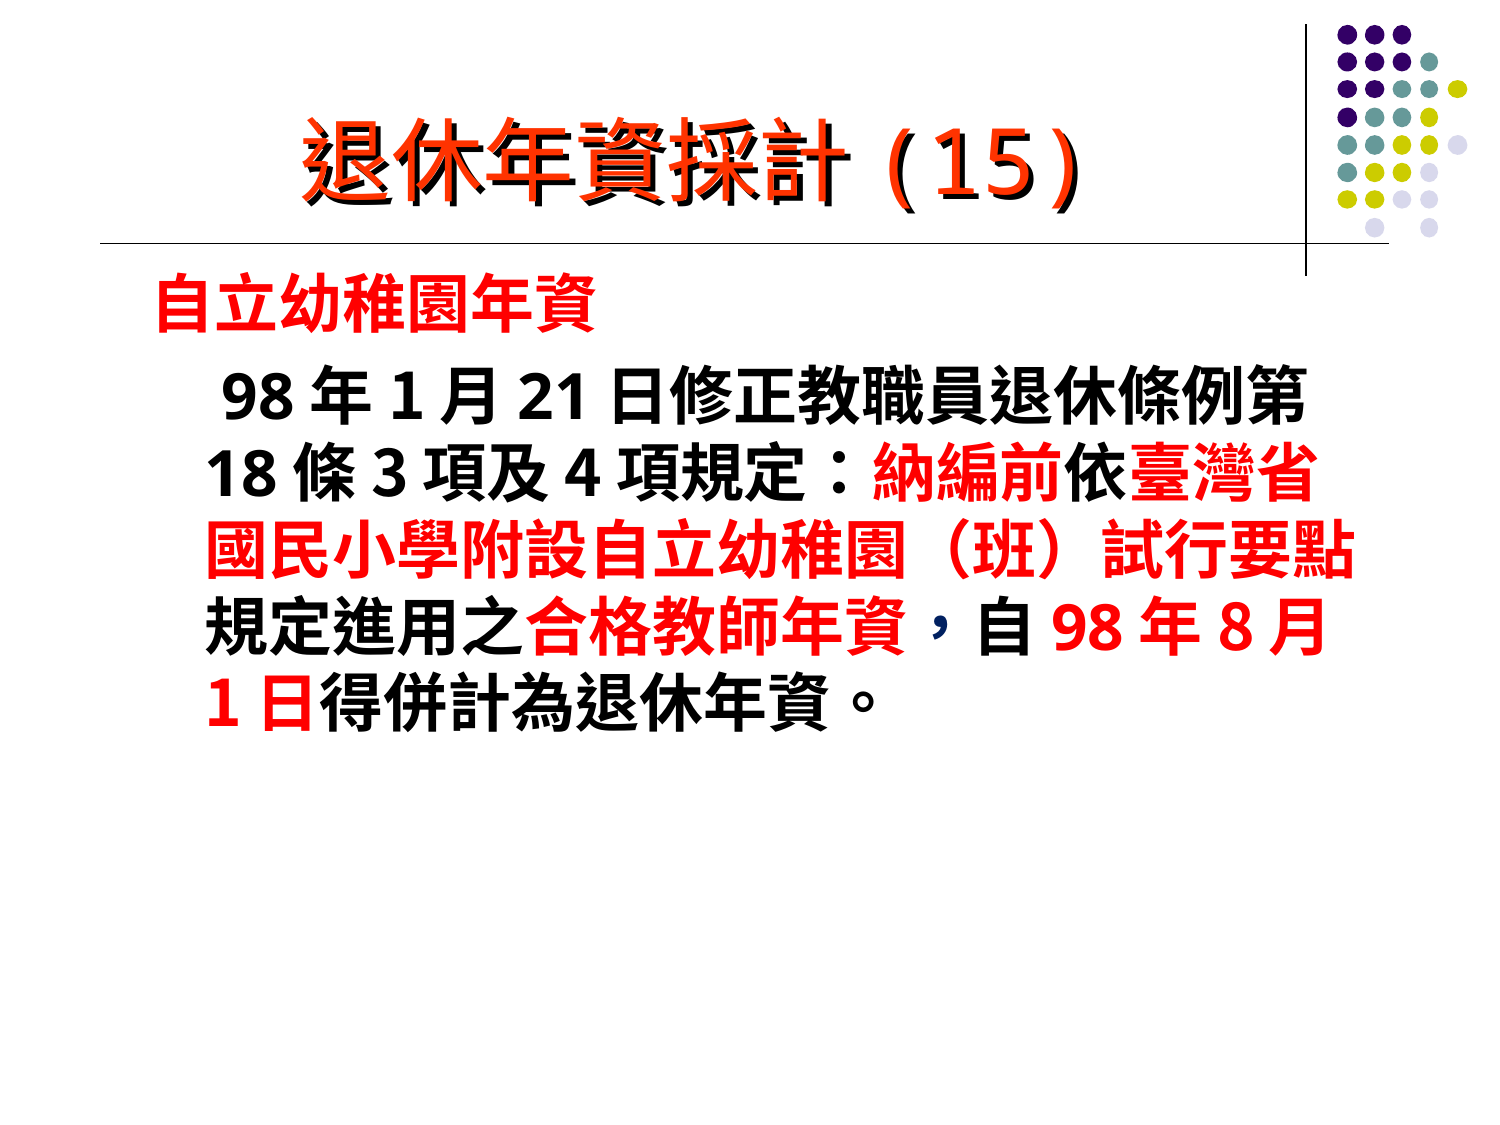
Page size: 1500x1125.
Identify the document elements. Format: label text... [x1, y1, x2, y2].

list 自立幼稚園年資 98年1月21日修正教職員退休條例第18條3項及4項規定：納編前依臺灣省國民小學附設自立幼稚園（班）試行要點規定進用之合格教師年資，自98年8月1日得併計為退休年資。 [135, 255, 1377, 1059]
title 退休年資採計(15) [76, 78, 1315, 220]
